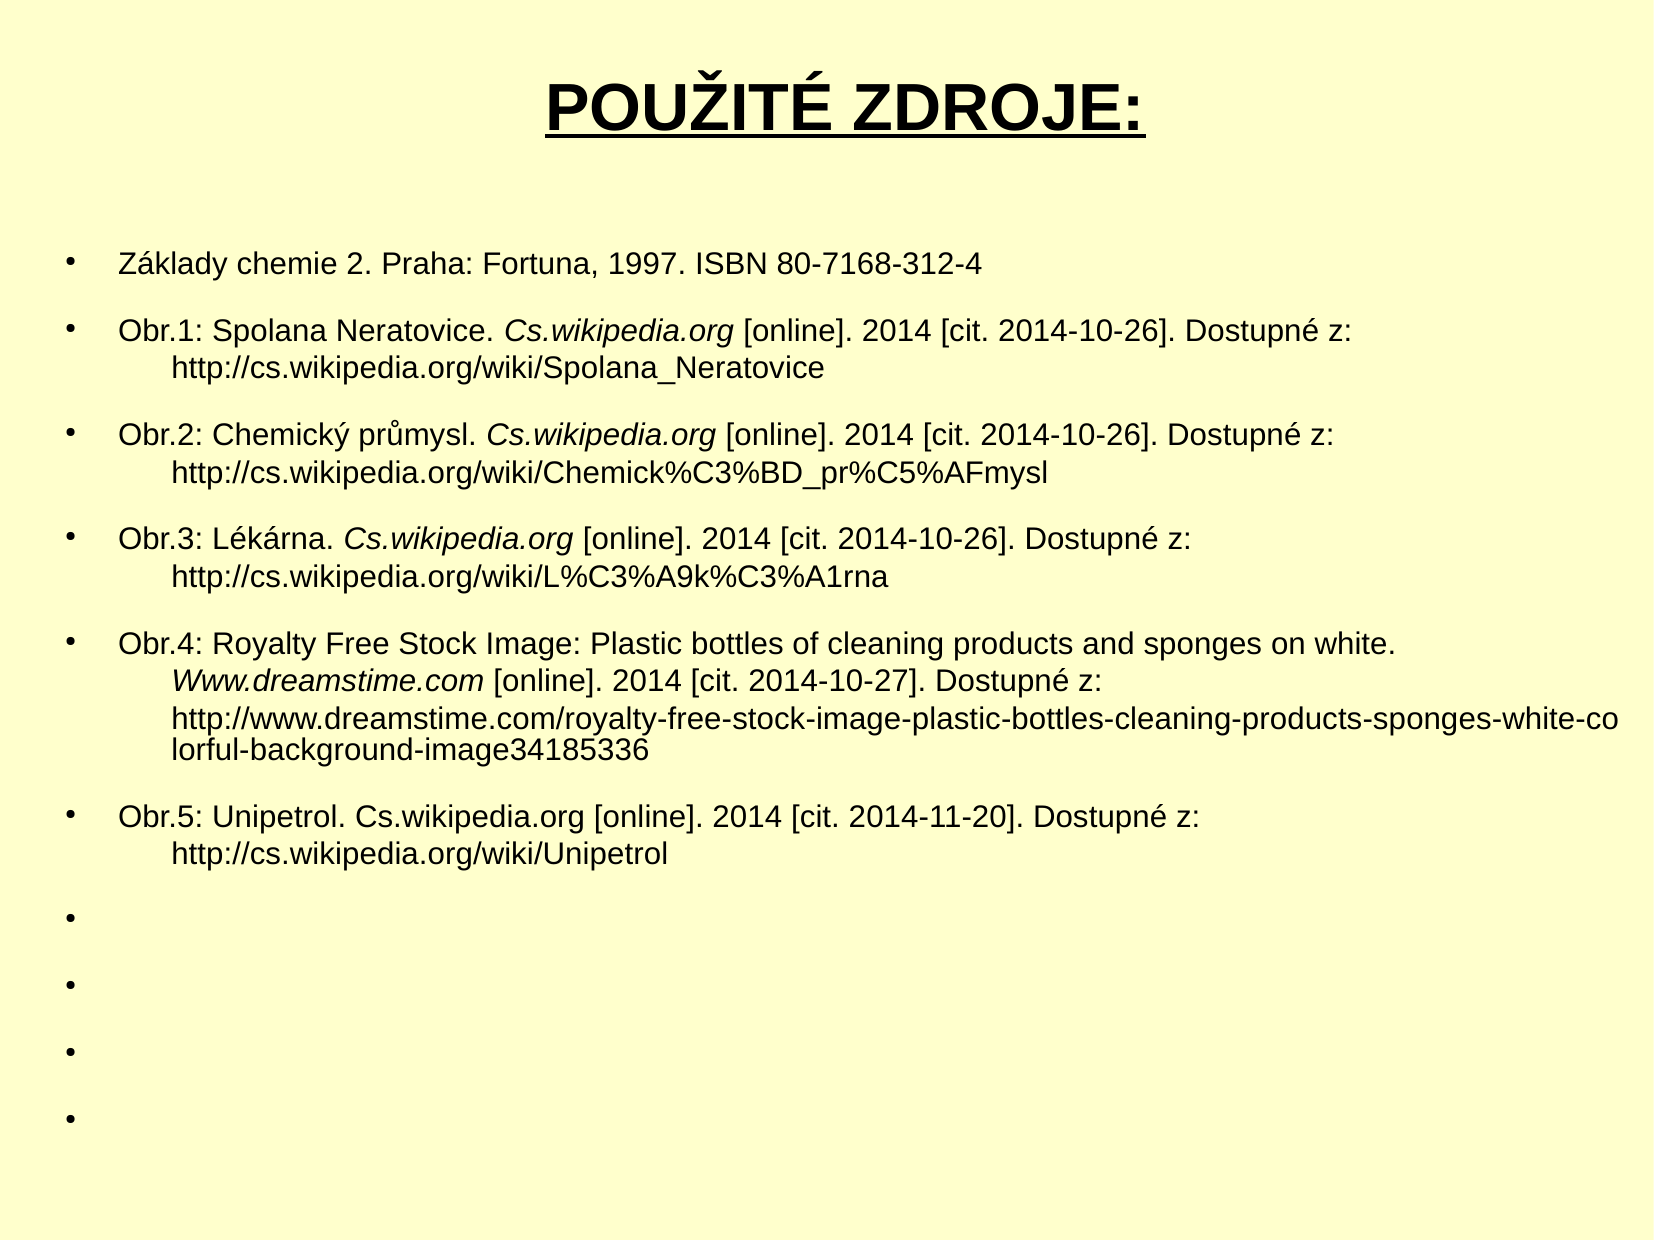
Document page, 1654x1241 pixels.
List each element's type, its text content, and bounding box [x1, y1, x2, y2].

title POUŽITÉ ZDROJE: [82, 0, 1571, 96]
list Základy chemie 2. Praha: Fortuna, 1997. ISBN 80-7168-312-4 Obr.1: Spolana Neratovice. Cs.wikipedia.org [online]. 2014 [cit. 2014-10-26]. Dostupné z: http://cs.wikipedia.org/wiki/Spolana_Neratovice Obr.2: Chemický průmysl. Cs.wikipedia.org [online]. 2014 [cit. 2014-10-26]. Dostupné z: http://cs.wikipedia.org/wiki/Chemick%C3%BD_pr%C5%AFmysl Obr.3: Lékárna. Cs.wikipedia.org [online]. 2014 [cit. 2014-10-26]. Dostupné z: http://cs.wikipedia.org/wiki/L%C3%A9k%C3%A1rna Obr.4: Royalty Free Stock Image: Plastic bottles of cleaning products and sponges on white. Www.dreamstime.com [online]. 2014 [cit. 2014-10-27]. Dostupné z: http://www.dreamstime.com/royalty-free-stock-image-plastic-bottles-cleaning-products-sponges-white-colorful-background-image34185336 Obr.5: Unipetrol. Cs.wikipedia.org [online]. 2014 [cit. 2014-11-20]. Dostupné z: http://cs.wikipedia.org/wiki/Unipetrol [29, 96, 1625, 1211]
